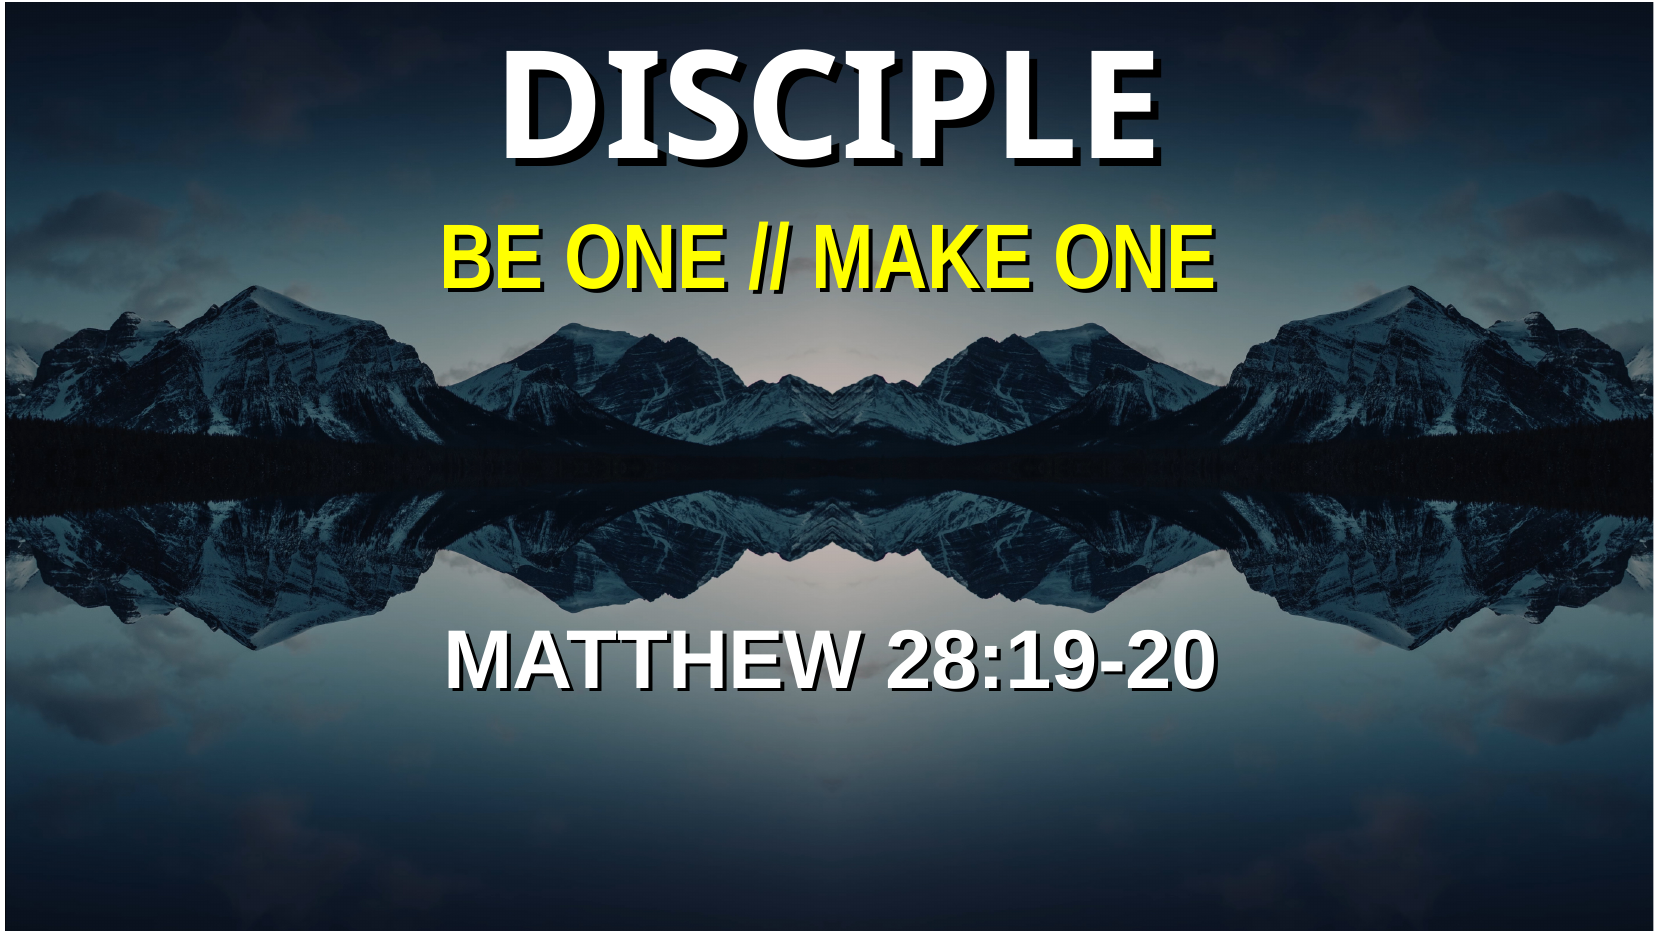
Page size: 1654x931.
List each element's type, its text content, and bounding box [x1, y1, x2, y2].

title DISCIPLE BE ONE // MAKE ONE [84, 7, 1573, 299]
subtitle MATTHEW 28:19-20 [86, 315, 1576, 855]
picture [5, 2, 1654, 931]
